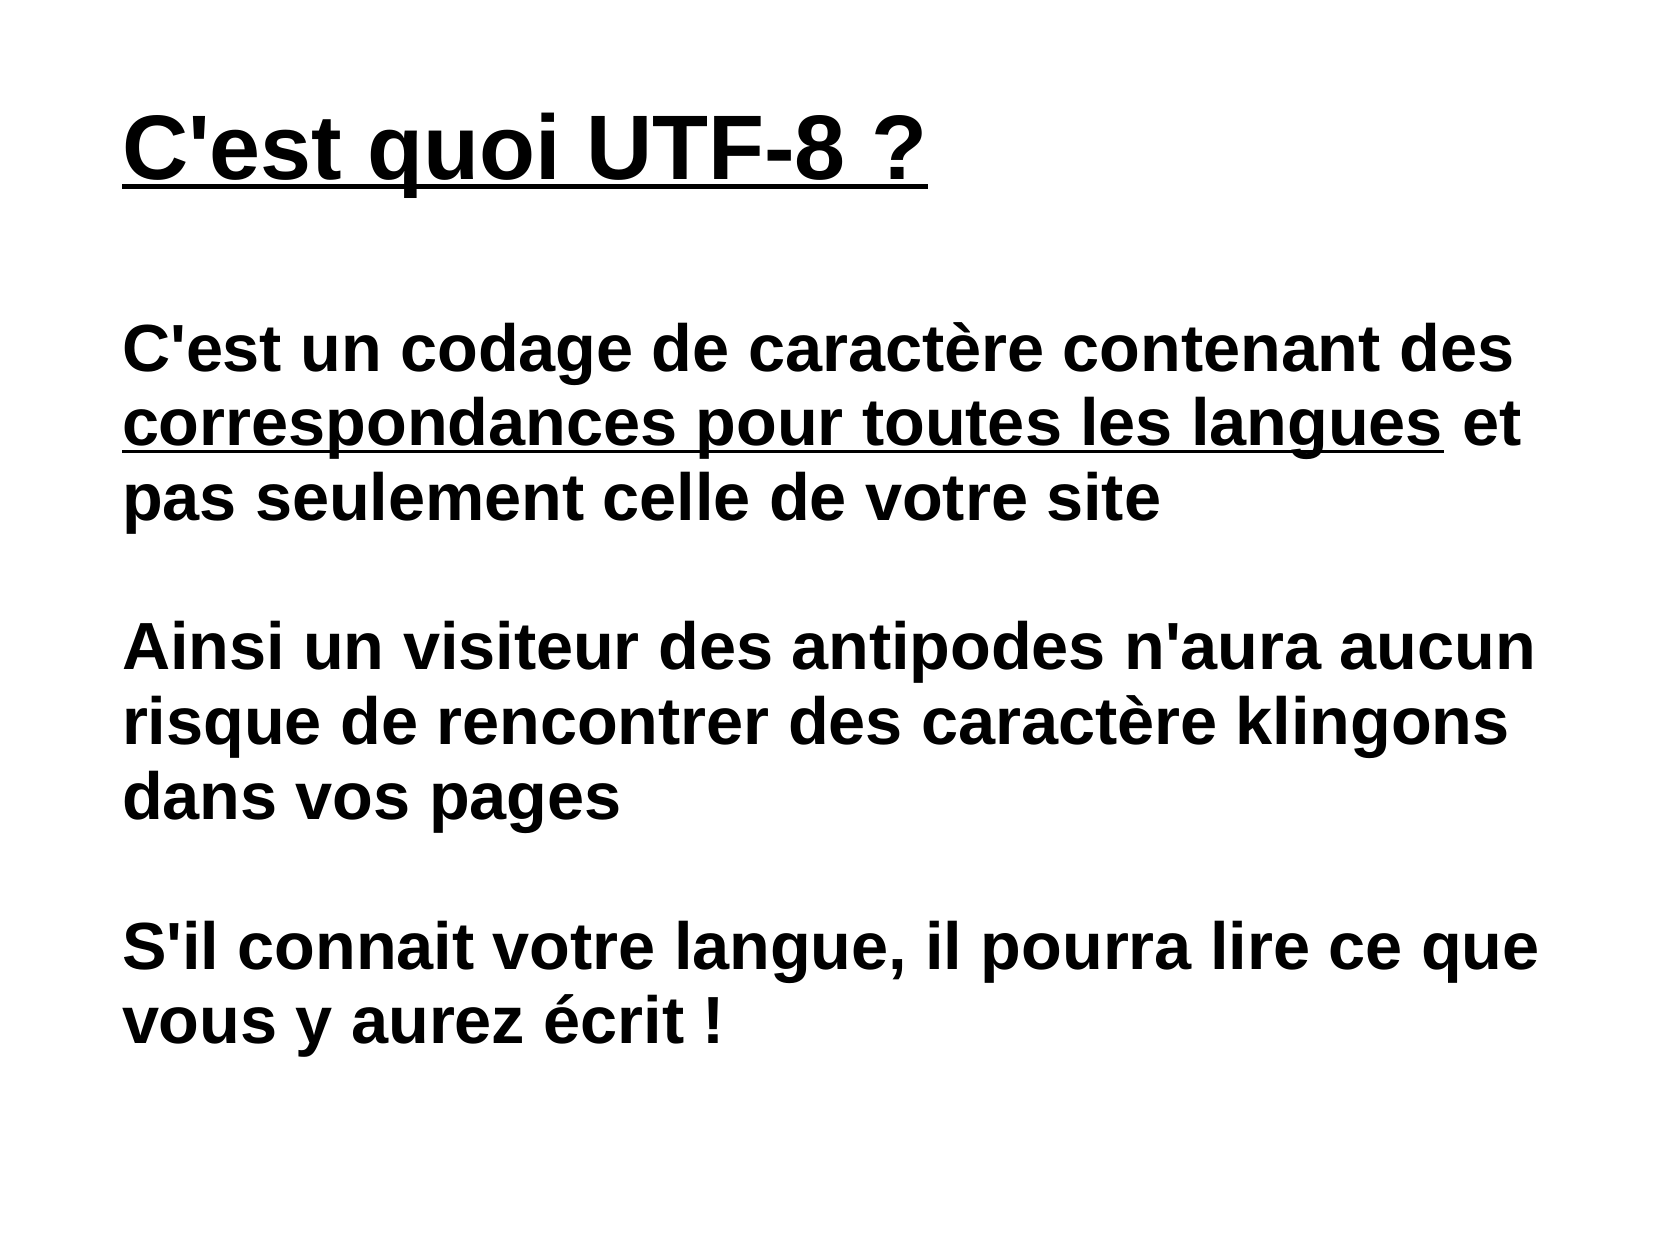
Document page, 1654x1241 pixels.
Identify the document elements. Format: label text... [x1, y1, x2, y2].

text_box C'est quoi UTF-8 ? C'est un codage de caractère contenant des correspondances pour toutes les langues et pas seulement celle de votre site Ainsi un visiteur des antipodes n'aura aucun risque de rencontrer des caractère klingons dans vos pages S'il connait votre langue, il pourra lire ce que vous y aurez écrit ! [107, 88, 1633, 1141]
